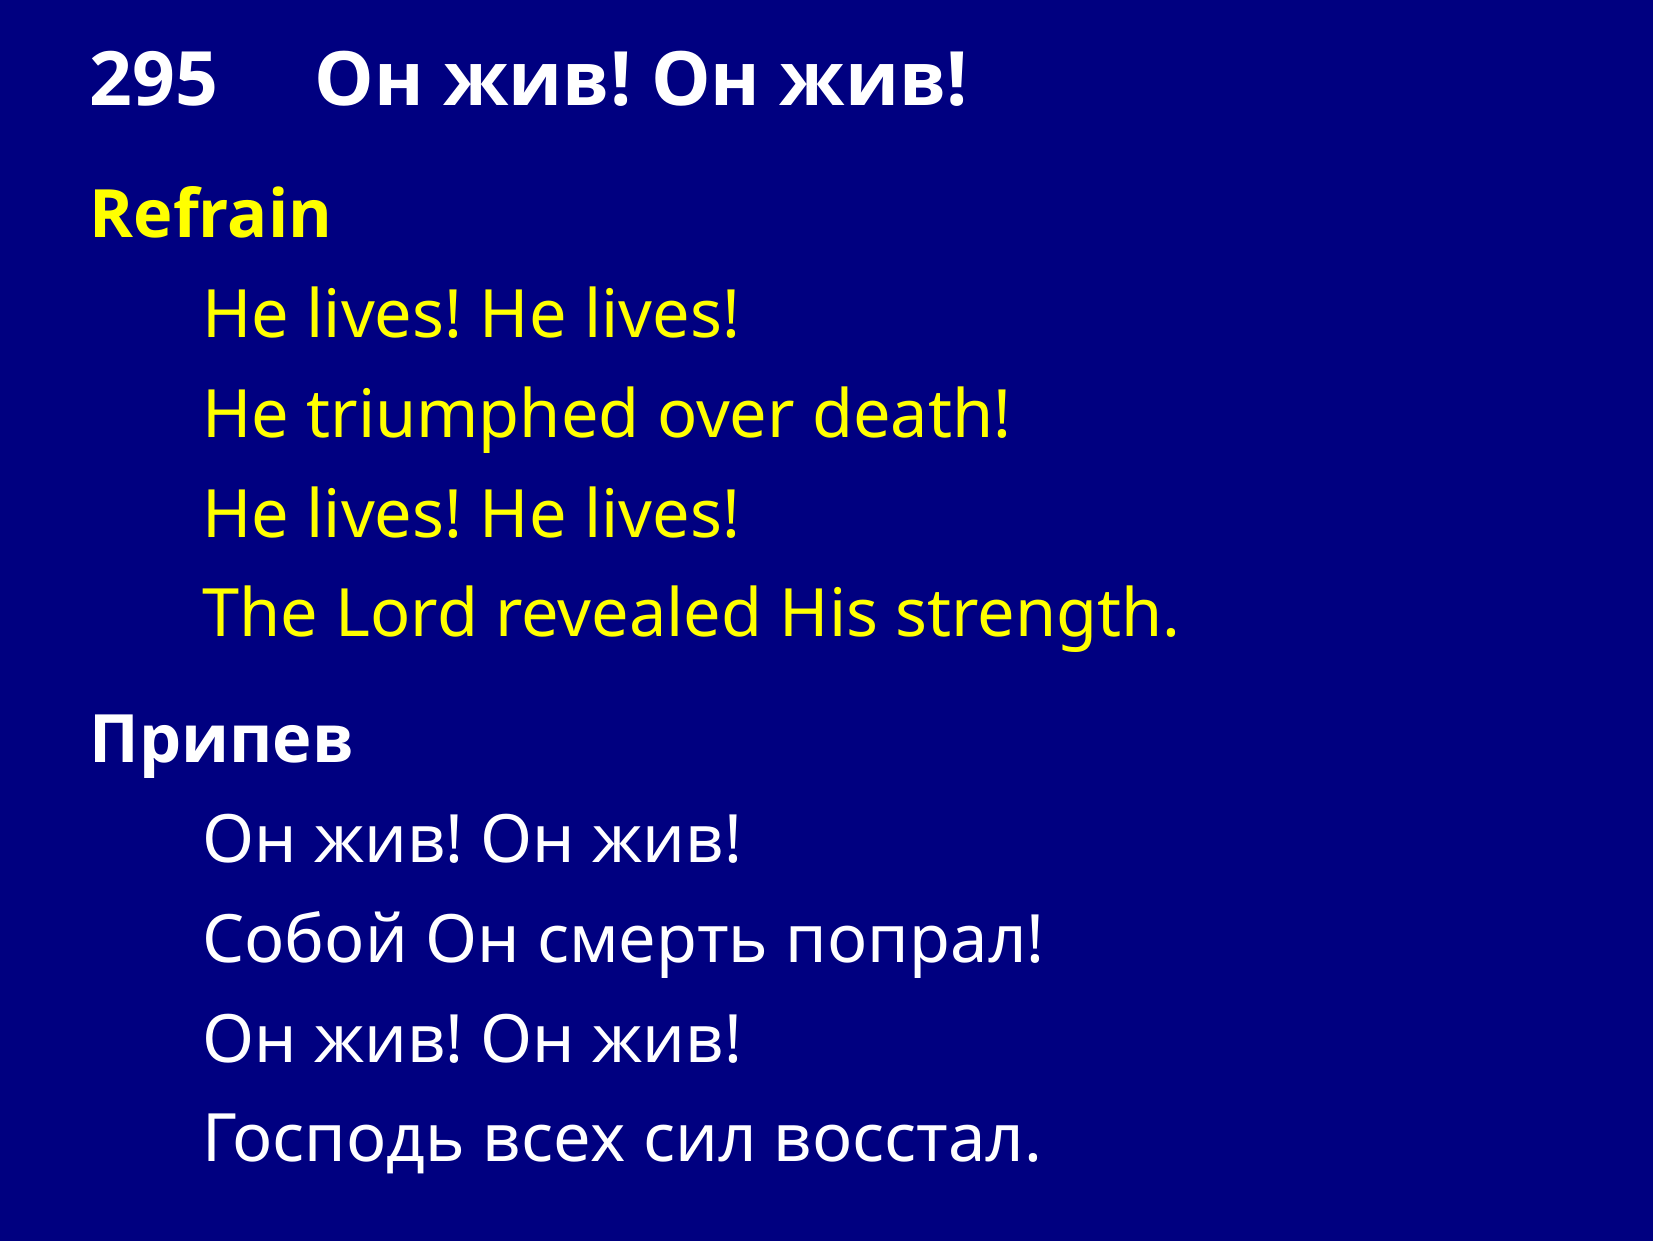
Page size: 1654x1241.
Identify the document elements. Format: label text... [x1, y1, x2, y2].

text_box Припев Он жив! Он жив! Собой Он смерть попрал! Он жив! Он жив! Господь всех сил восстал. [75, 675, 1576, 1163]
text_box 295 Он жив! Он жив! [75, 18, 1576, 131]
text_box Refrain He lives! He lives! He triumphed over death! He lives! He lives! The Lord revealed His strength. [75, 150, 1576, 638]
